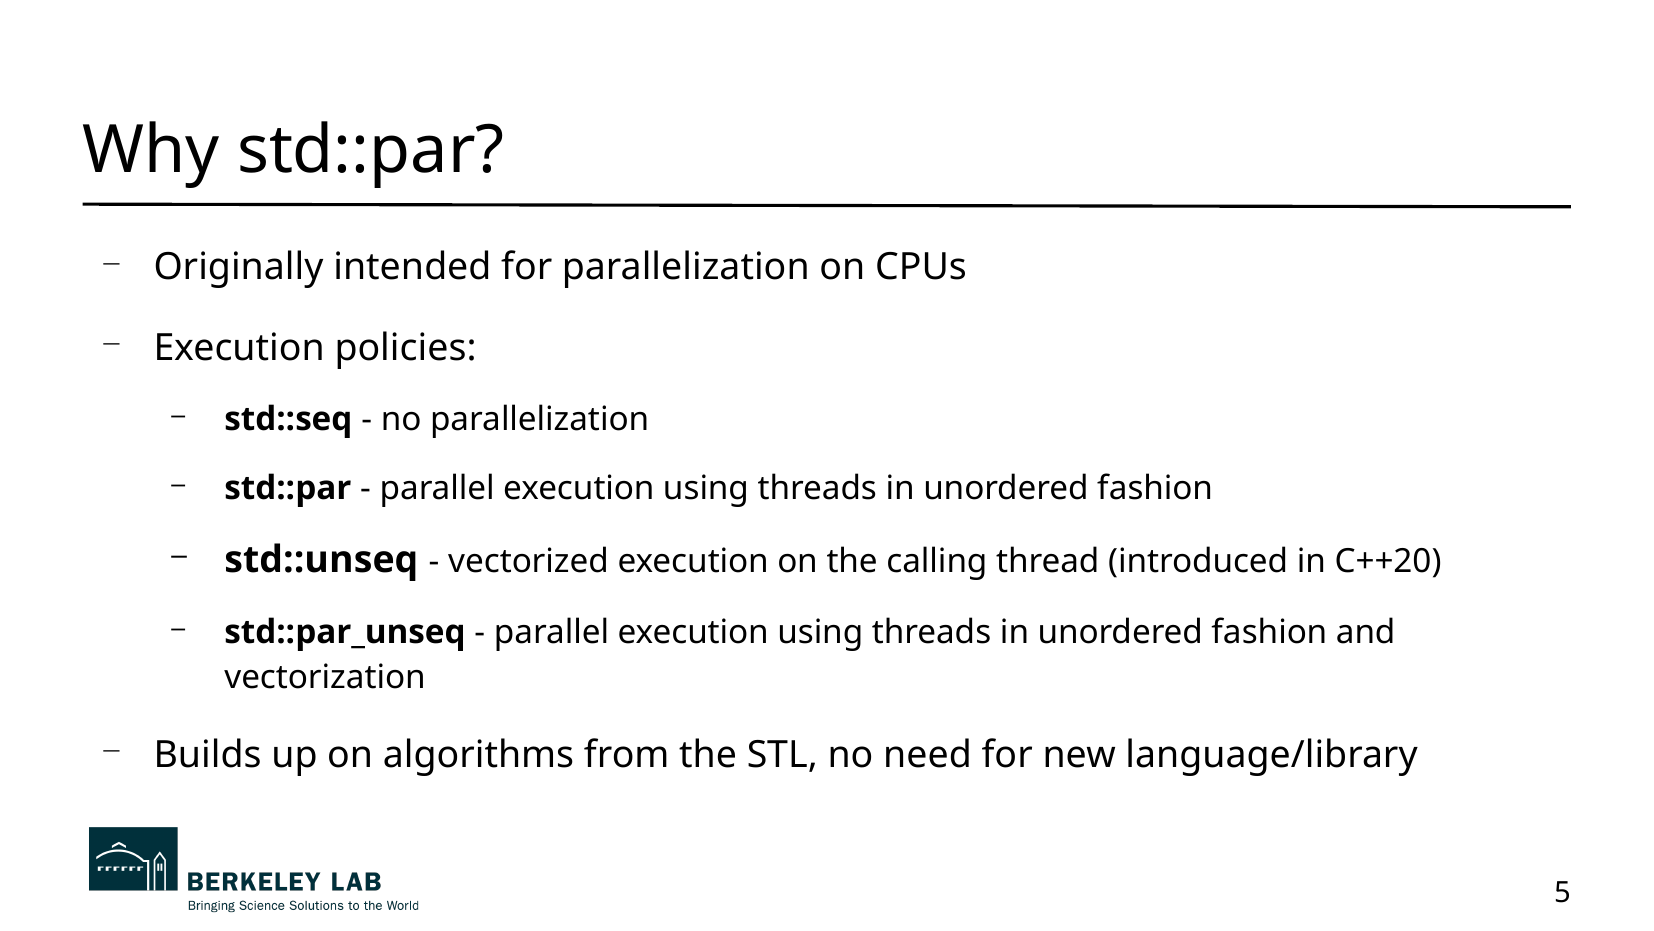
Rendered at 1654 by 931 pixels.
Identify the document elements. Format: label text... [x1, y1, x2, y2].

title Why std::par? [82, 37, 1571, 193]
list Originally intended for parallelization on CPUs Execution policies: std::seq - no parallelization std::par - parallel execution using threads in unordered fashion std::unseq - vectorized execution on the calling thread (introduced in C++20) std::par_unseq - parallel execution using threads in unordered fashion and vectorization Builds up on algorithms from the STL, no need for new language/library [82, 240, 1571, 826]
picture [71, 809, 436, 930]
